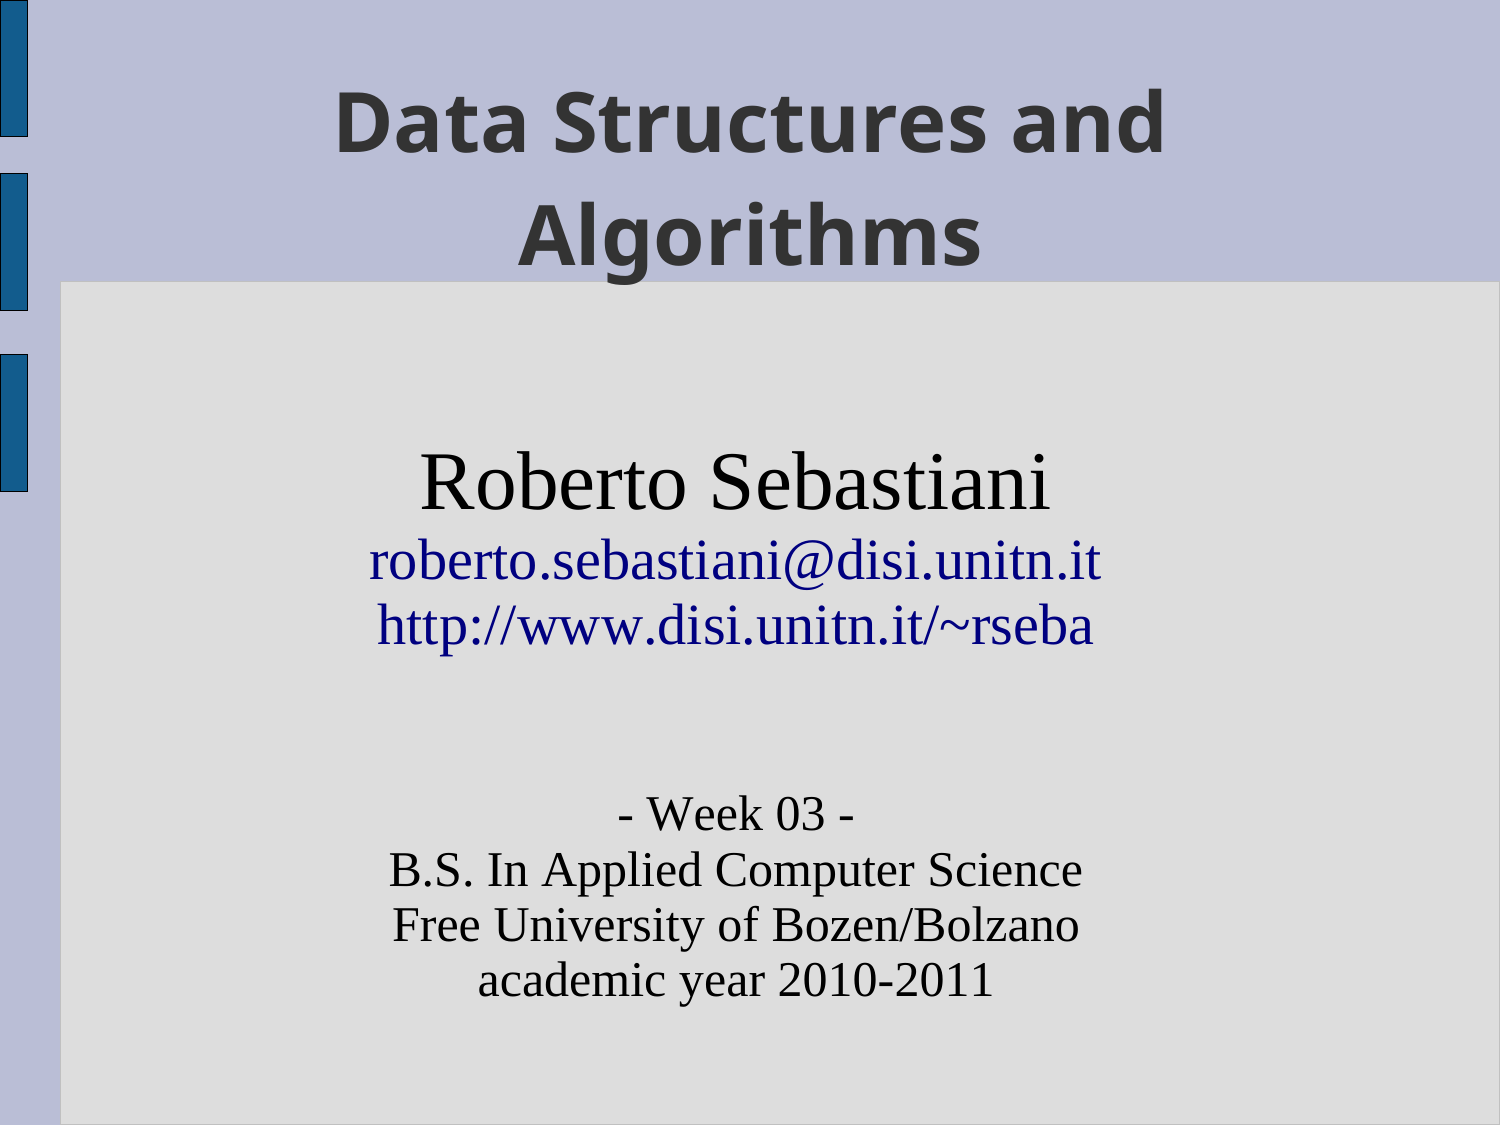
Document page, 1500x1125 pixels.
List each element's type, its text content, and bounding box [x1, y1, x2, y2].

title Data Structures and Algorithms [110, 82, 1392, 271]
subtitle Roberto Sebastiani roberto.sebastiani@disi.unitn.it http://www.disi.unitn.it/~rseba - Week 03 - B.S. In Applied Computer Science Free University of Bozen/Bolzano academic year 2010-2011 [95, 320, 1377, 1030]
